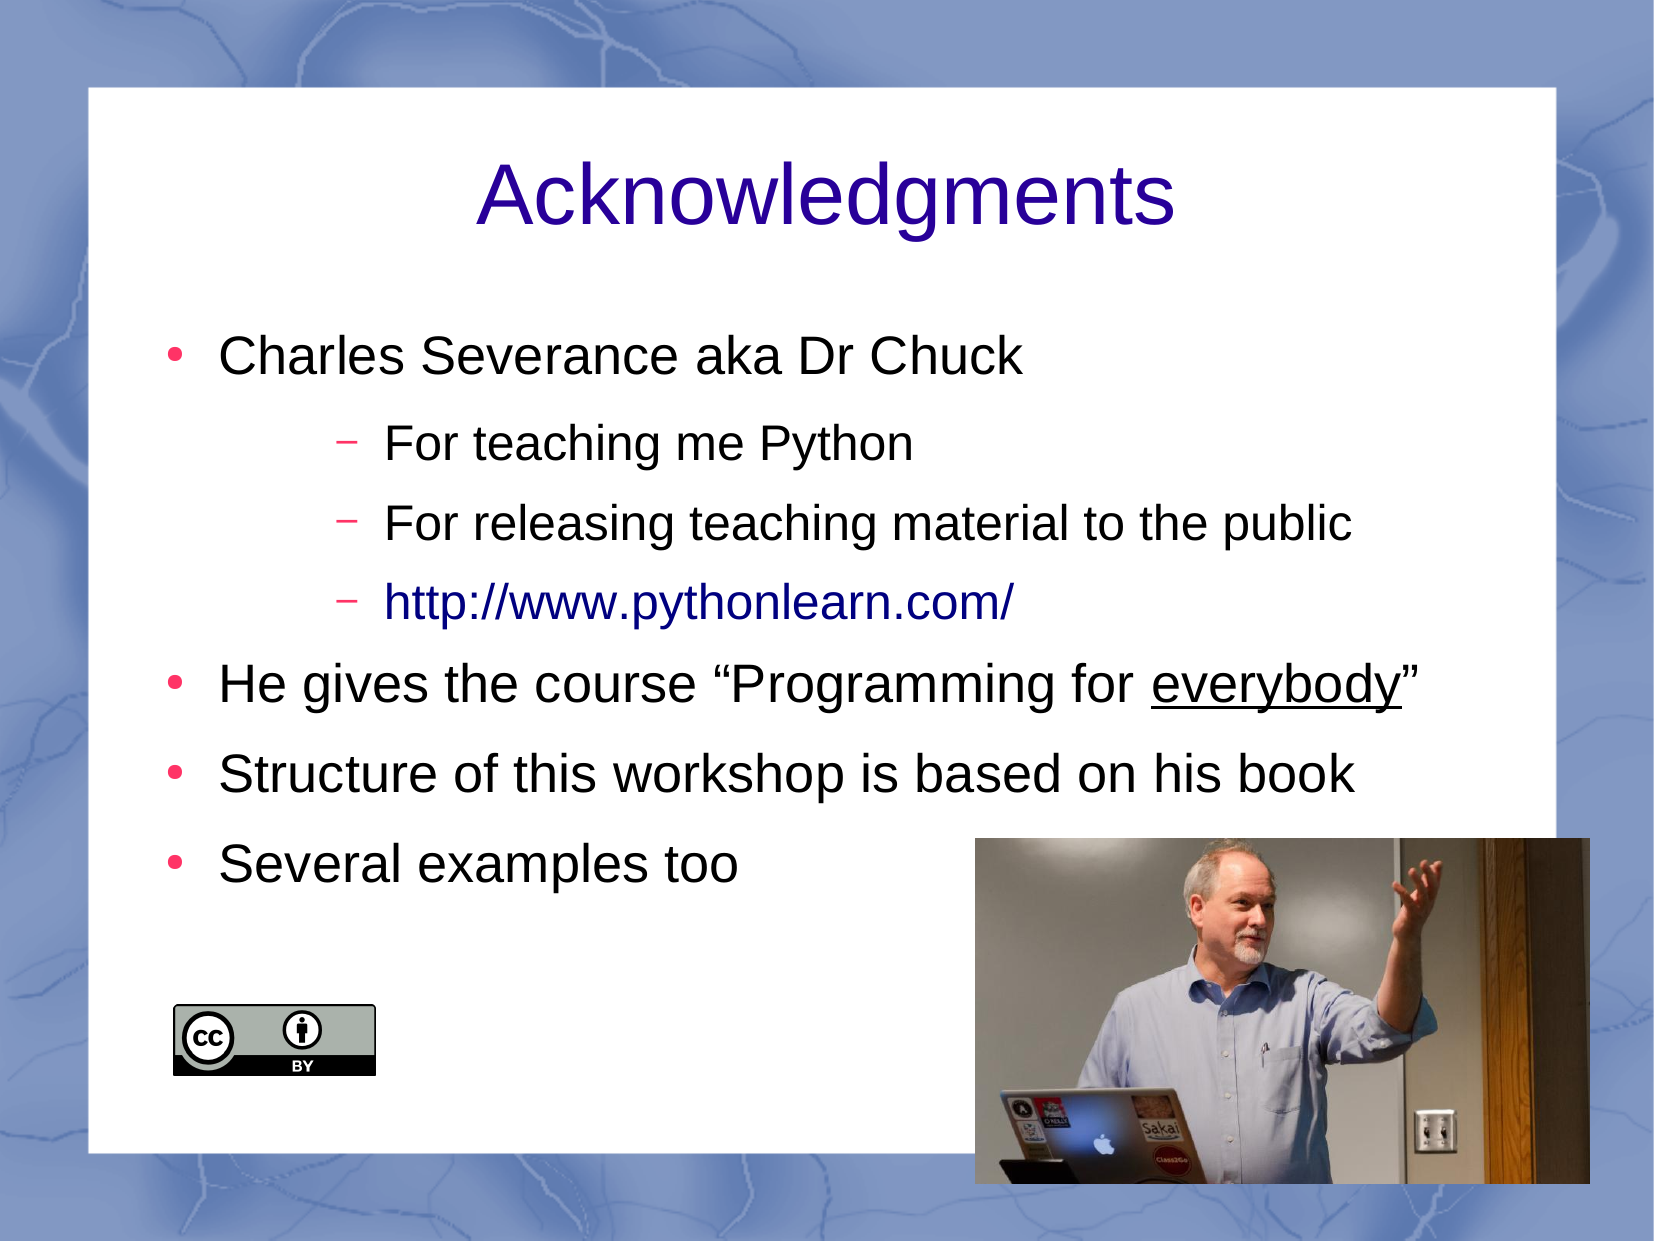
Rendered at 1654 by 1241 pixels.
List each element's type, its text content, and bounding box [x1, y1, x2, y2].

list Charles Severance aka Dr Chuck For teaching me Python For releasing teaching material to the public http://www.pythonlearn.com/ He gives the course “Programming for everybody” Structure of this workshop is based on his book Several examples too [147, 325, 1506, 1045]
title Acknowledgments [118, 90, 1536, 298]
picture [0, 0, 1654, 1241]
